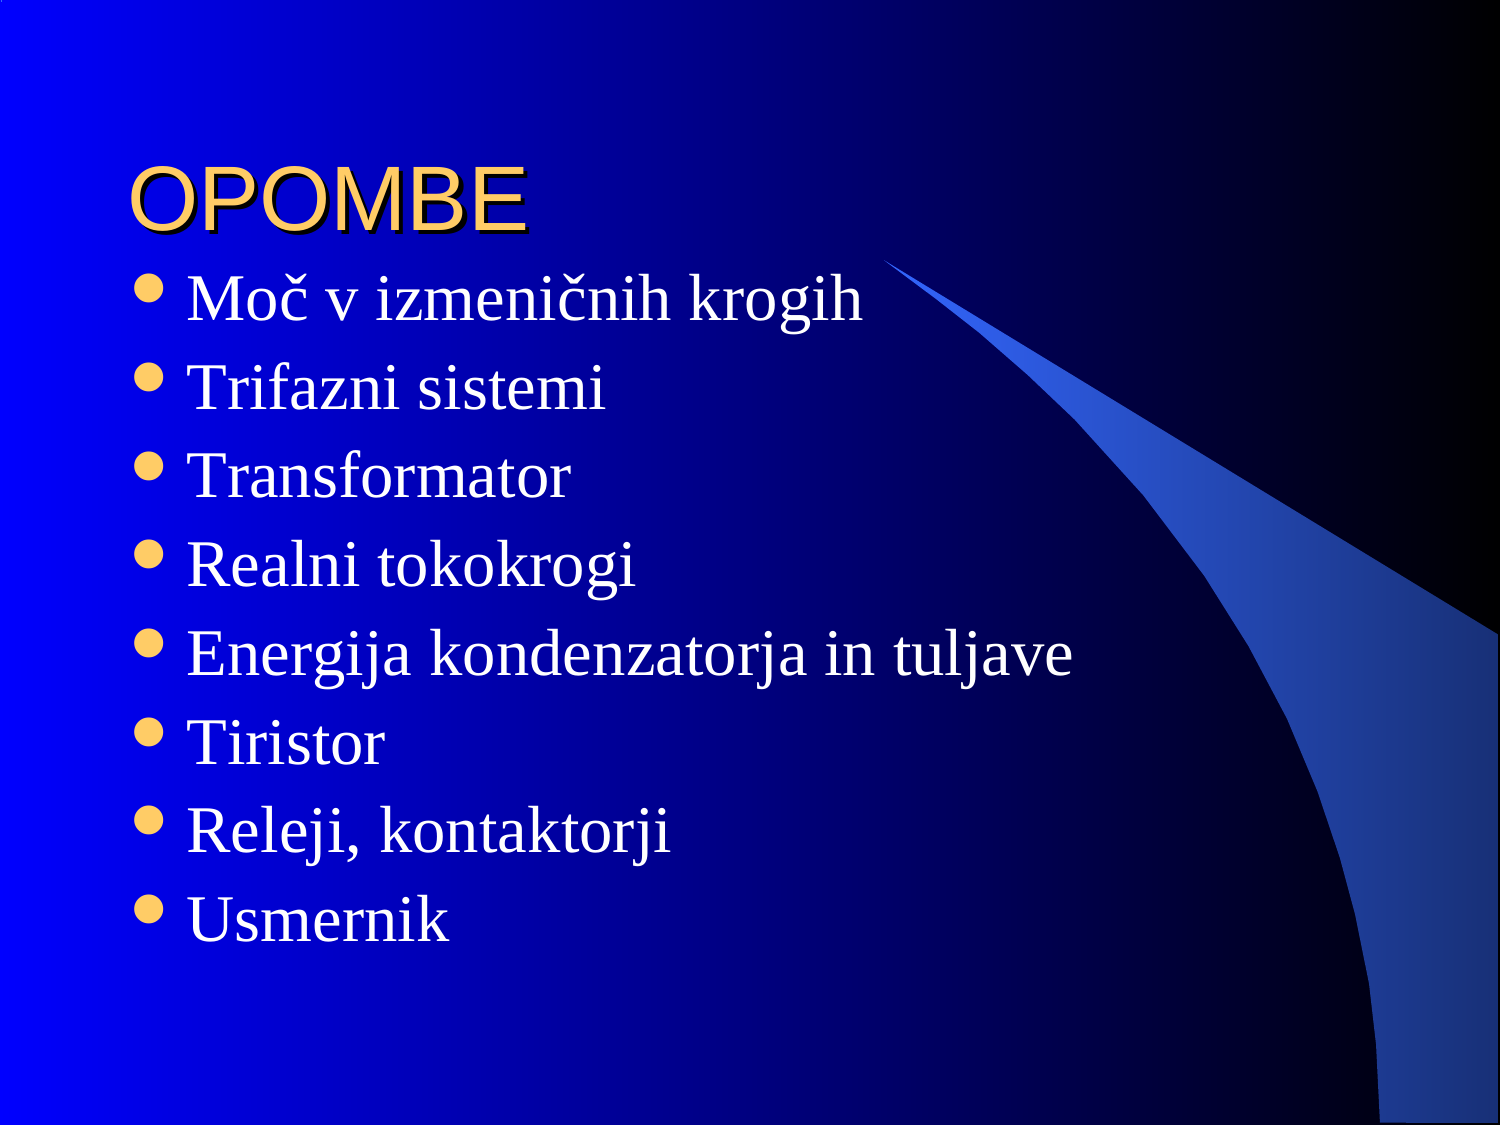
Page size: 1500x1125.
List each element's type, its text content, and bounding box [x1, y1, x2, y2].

title OPOMBE [111, 99, 1438, 288]
list Moč v izmeničnih krogih Trifazni sistemi Transformator Realni tokokrogi Energija kondenzatorja in tuljave Tiristor Releji, kontaktorji Usmernik [100, 255, 1376, 1125]
